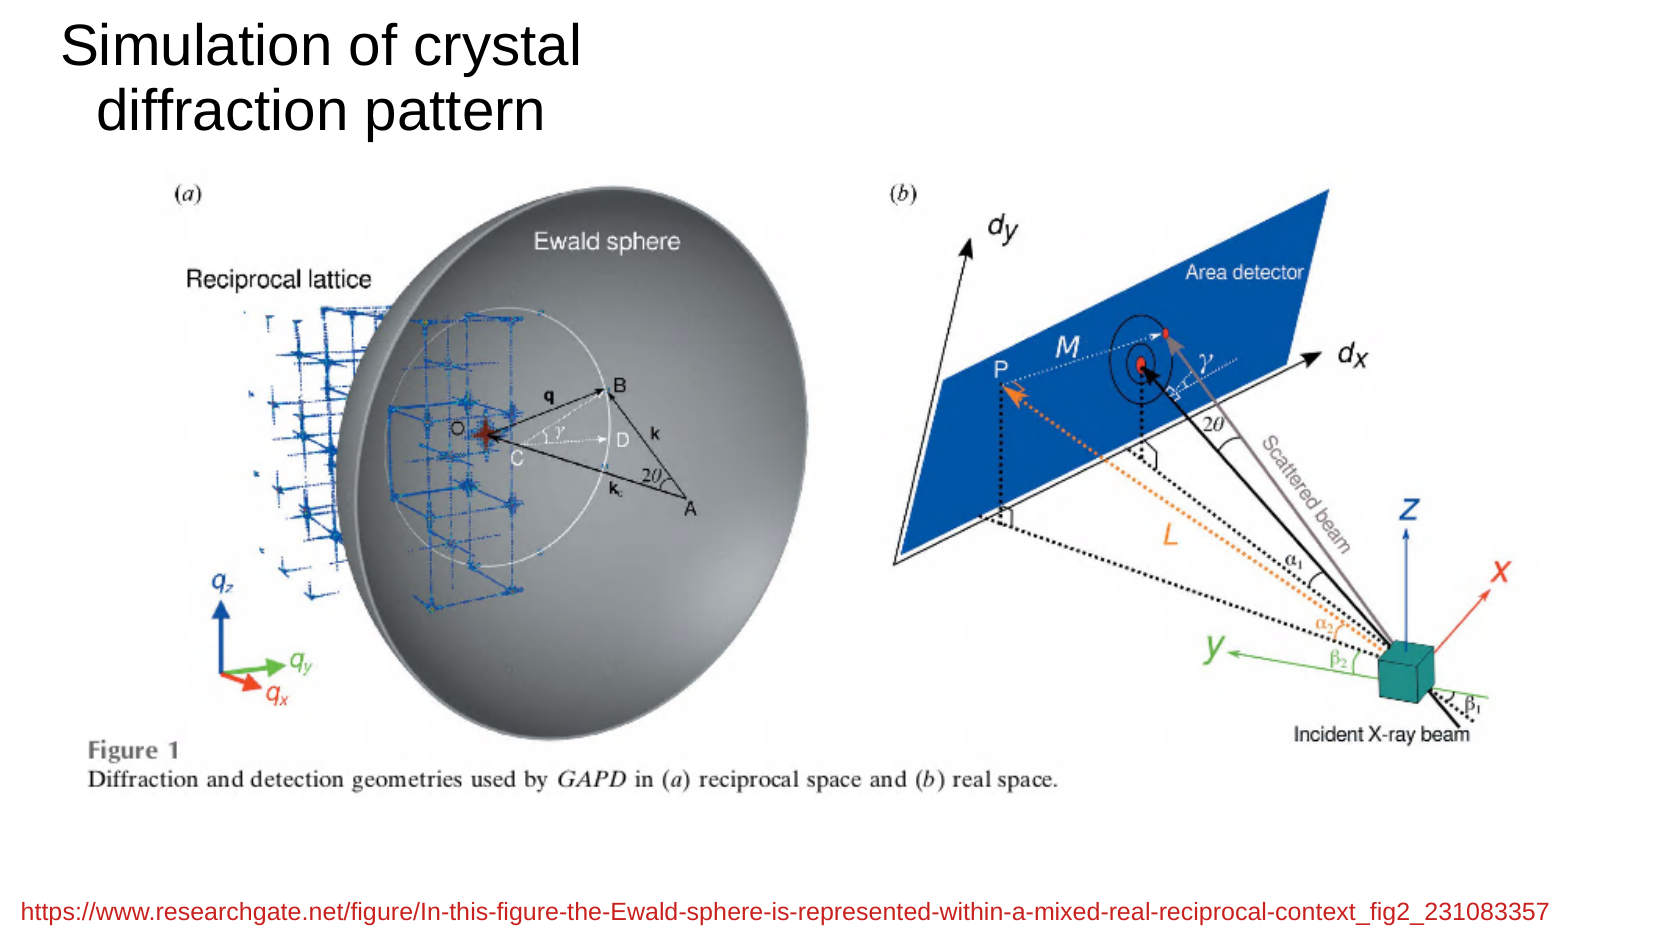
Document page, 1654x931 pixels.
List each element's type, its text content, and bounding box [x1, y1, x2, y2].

picture [69, 151, 1561, 798]
title Simulation of crystal diffraction pattern [0, 0, 680, 176]
text_box https://www.researchgate.net/figure/In-this-figure-the-Ewald-sphere-is-represented-within-a-mixed-real-reciprocal-context_fig2_231083357 [5, 890, 1654, 931]
